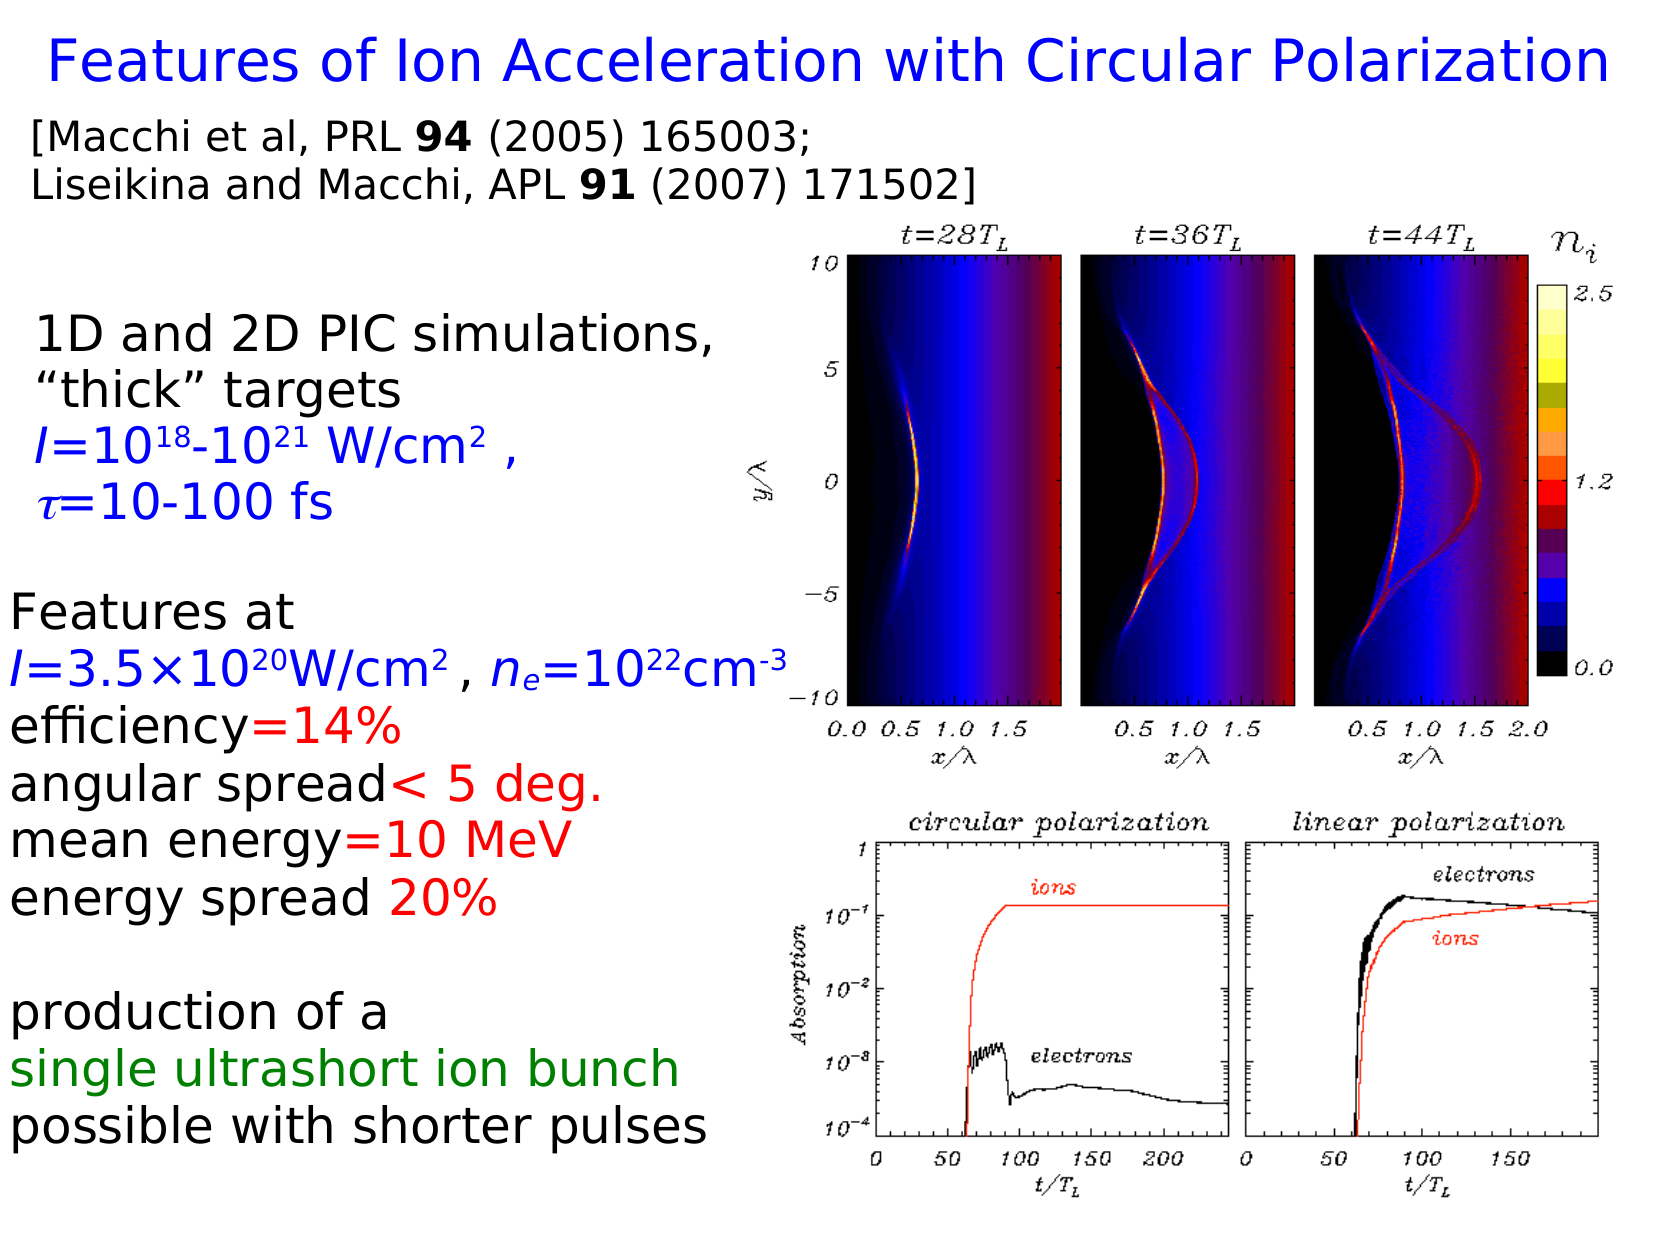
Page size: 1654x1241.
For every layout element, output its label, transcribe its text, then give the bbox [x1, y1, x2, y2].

text_box Features of Ion Acceleration with Circular Polarization [31, 25, 1628, 101]
text_box Features at I=3.5×1020W/cm2 , ne=1022cm-3 efficiency=14% angular spread< 5 deg. mean energy=10 MeV energy spread 20% production of a single ultrashort ion bunch possible with shorter pulses [0, 576, 804, 1220]
text_box 1D and 2D PIC simulations, “thick” targets I=1018-1021 W/cm2 , t=10-100 fs [19, 299, 751, 539]
text_box [Macchi et al, PRL 94 (2005) 165003; Liseikina and Macchi, APL 91 (2007) 171502] [15, 106, 1121, 218]
picture [707, 196, 1642, 1226]
